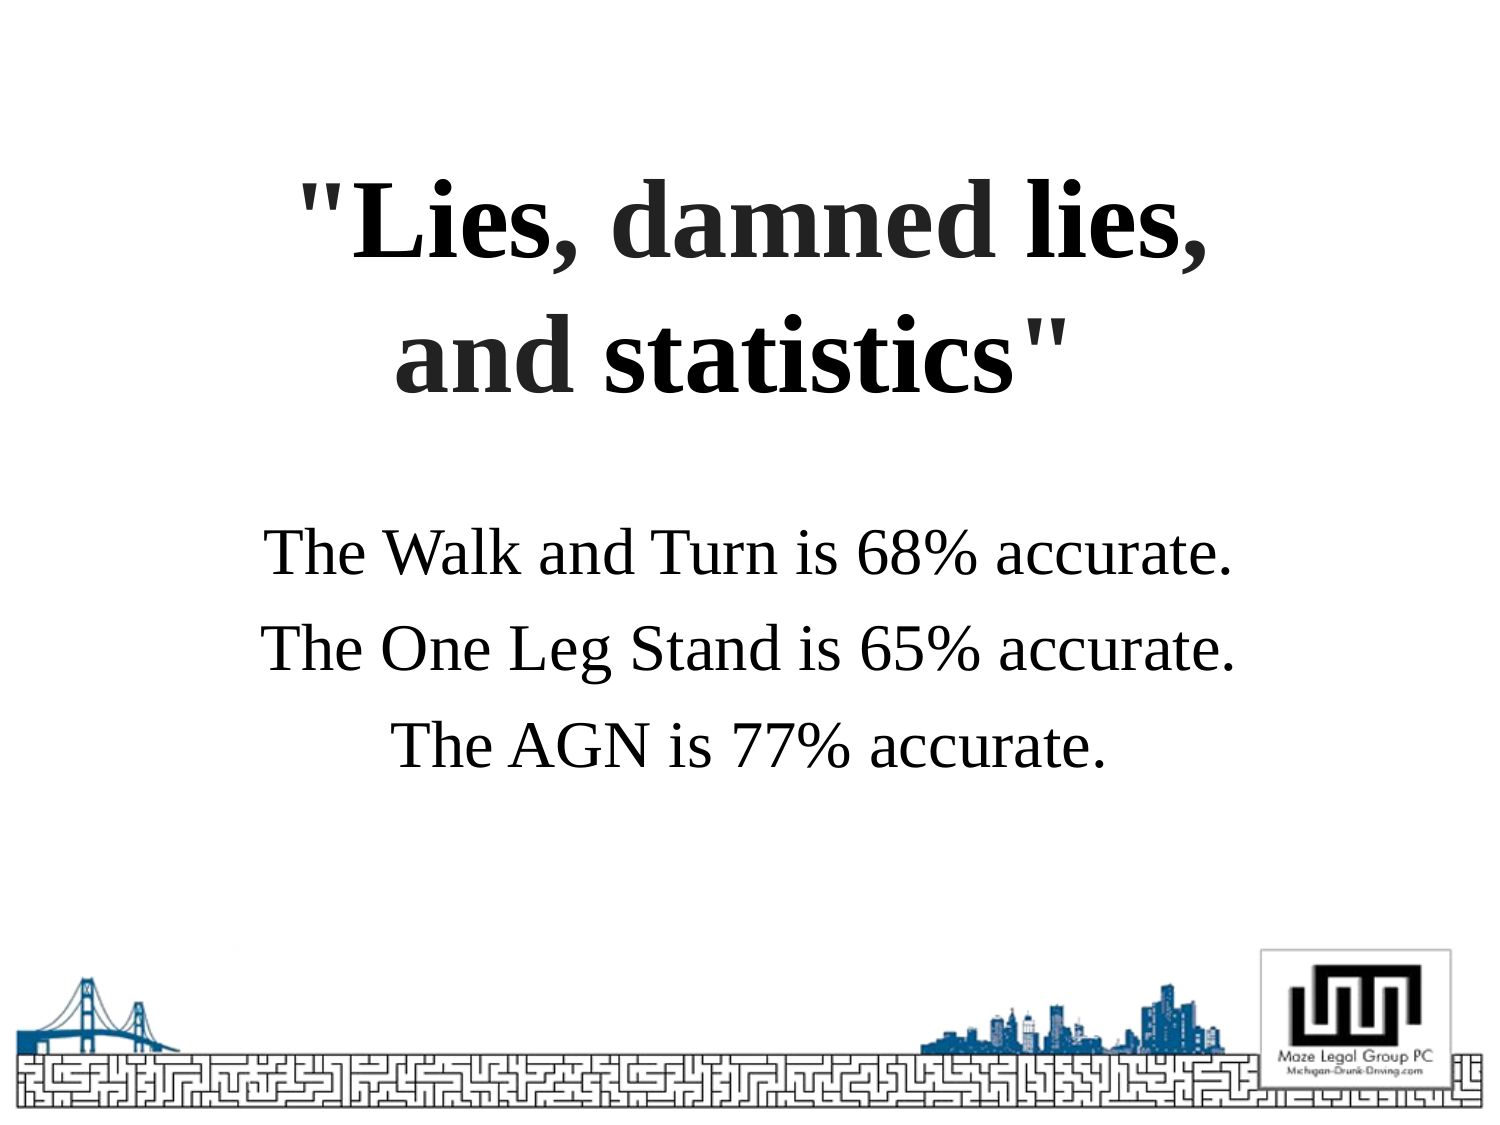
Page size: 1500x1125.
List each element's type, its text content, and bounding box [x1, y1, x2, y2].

subtitle The Walk and Turn is 68% accurate. The One Leg Stand is 65% accurate. The AGN is 77% accurate. [225, 500, 1276, 788]
title "Lies, damned lies, and statistics" [112, 137, 1388, 388]
